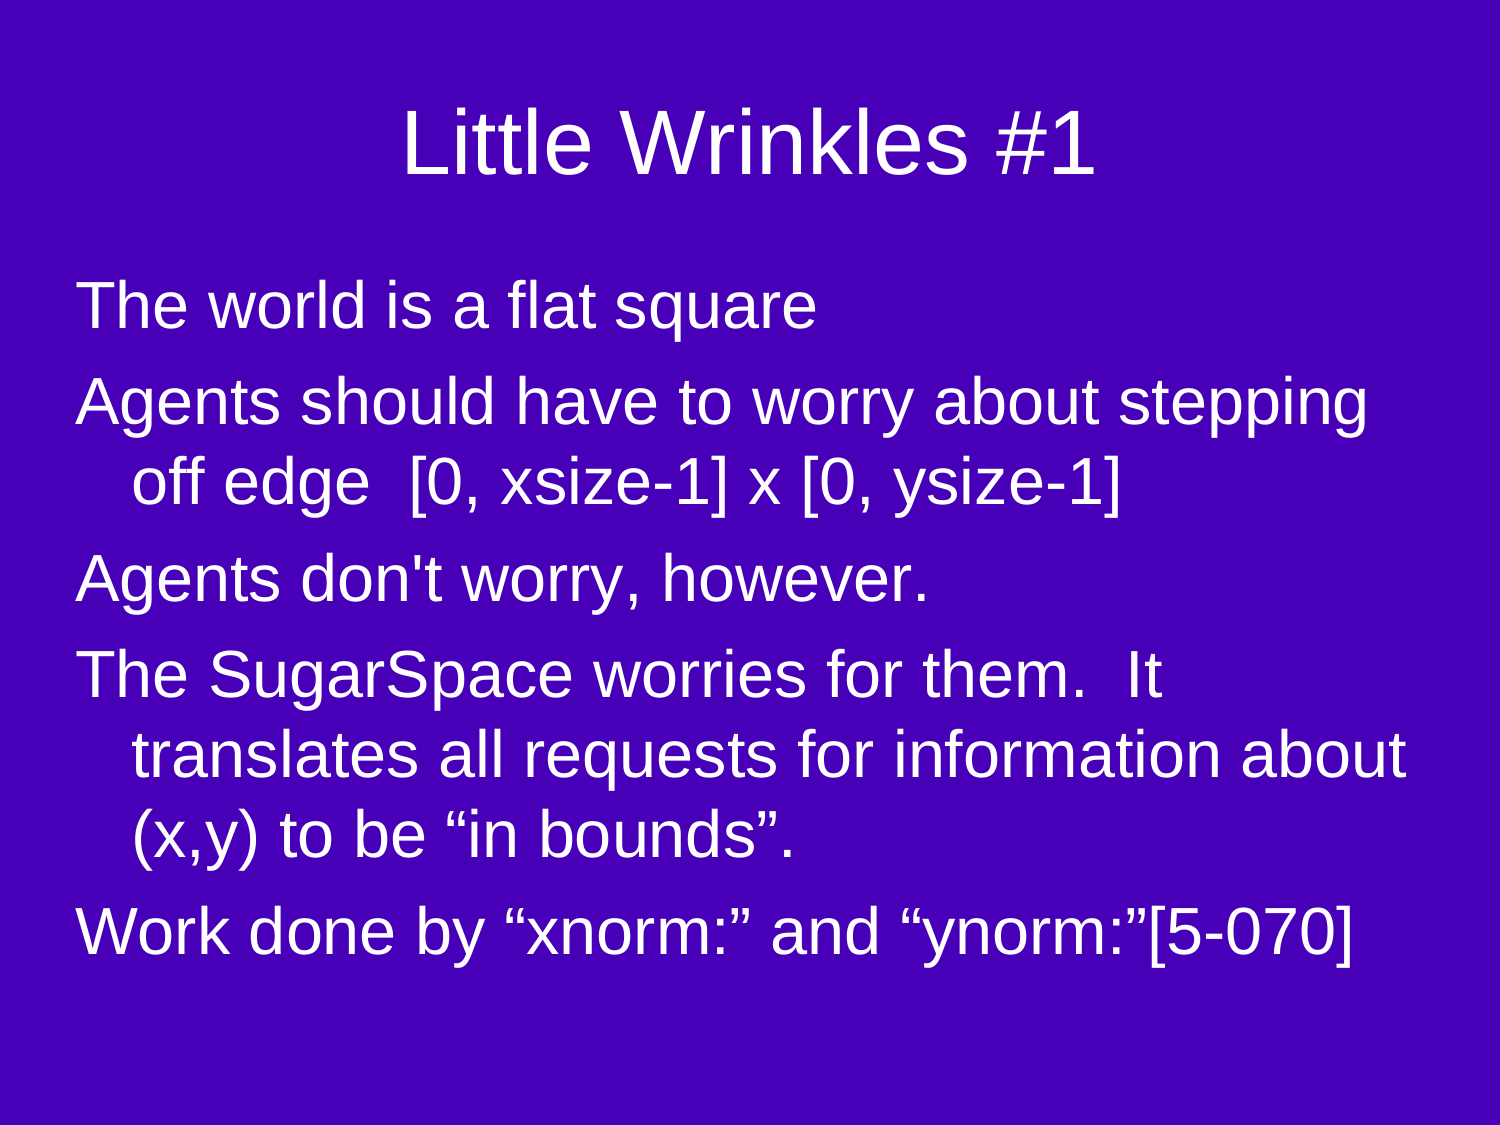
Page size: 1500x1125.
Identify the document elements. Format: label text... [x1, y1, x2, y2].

title Little Wrinkles #1 [75, 45, 1426, 233]
list The world is a flat square Agents should have to worry about stepping off edge [0, xsize-1] x [0, ysize-1] Agents don't worry, however. The SugarSpace worries for them. It translates all requests for information about (x,y) to be “in bounds”. Work done by “xnorm:” and “ynorm:”[5-070] [75, 262, 1426, 1006]
